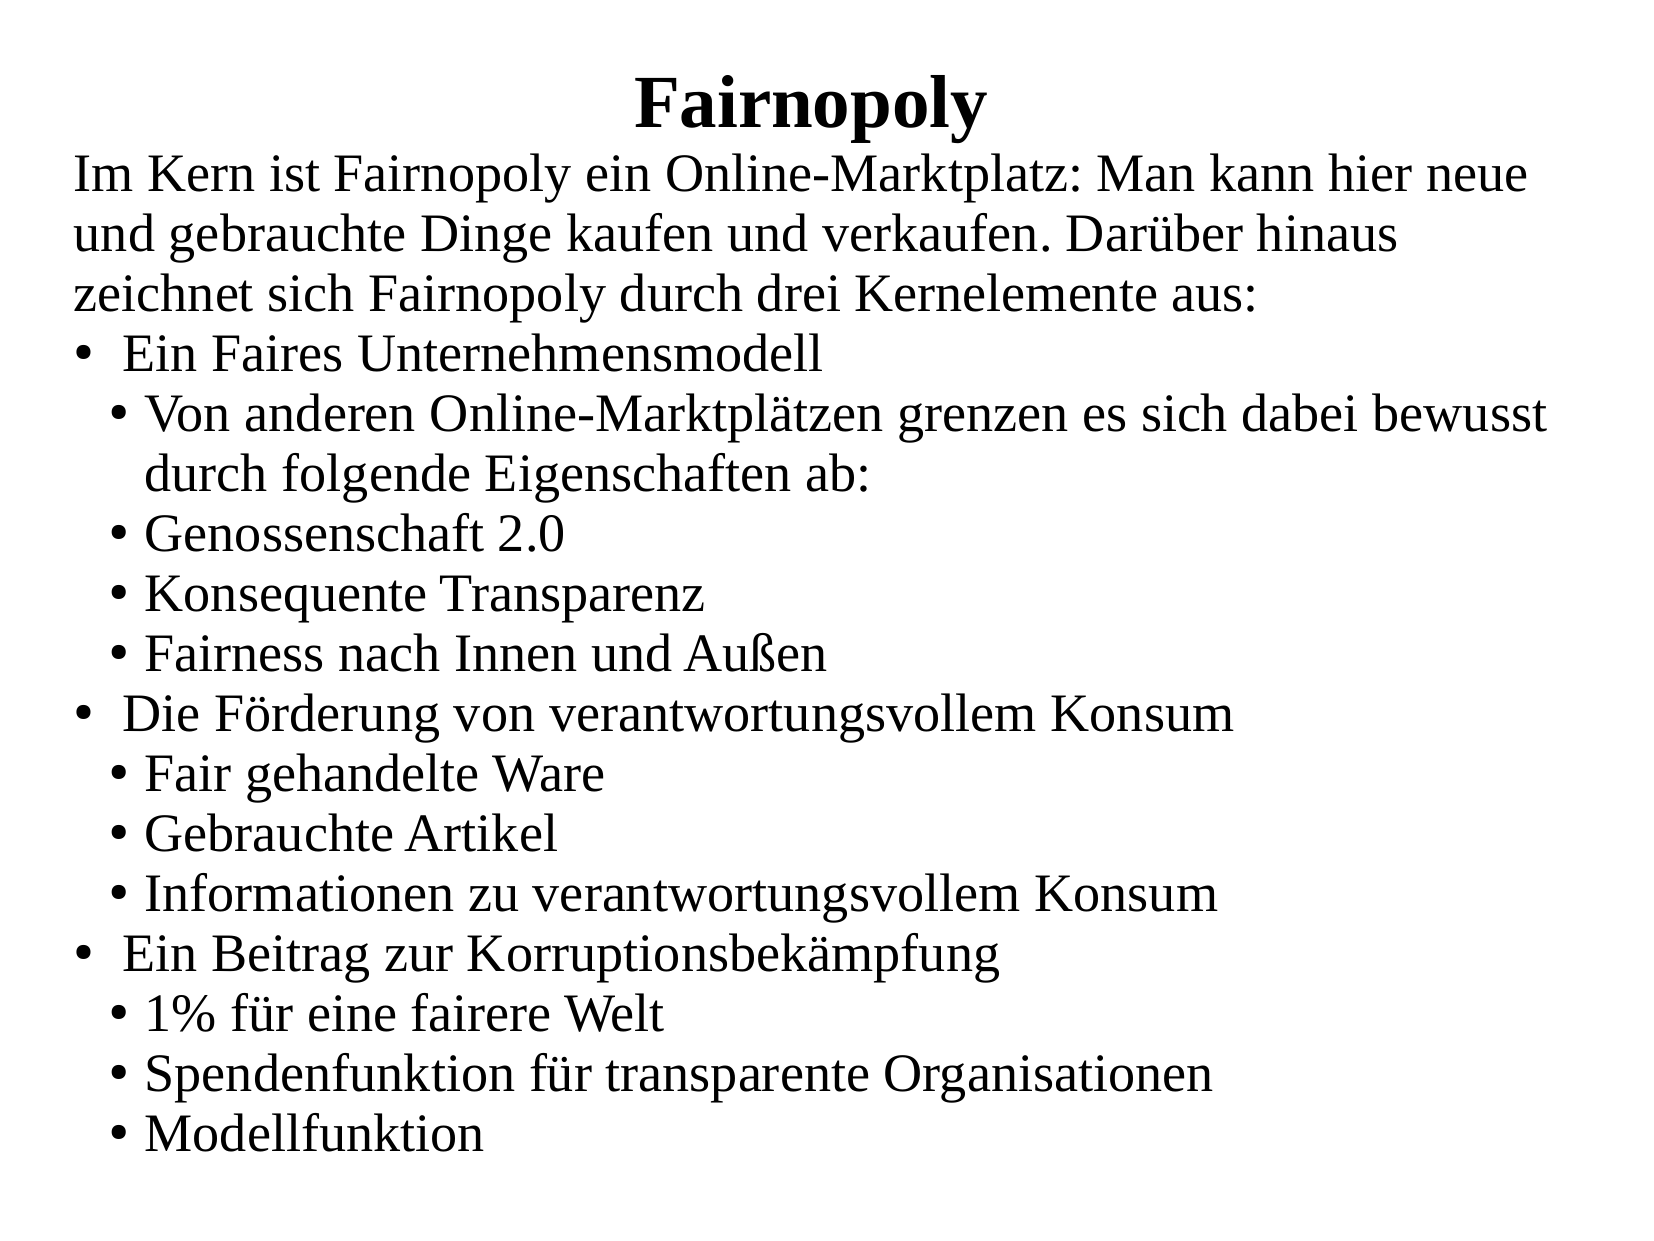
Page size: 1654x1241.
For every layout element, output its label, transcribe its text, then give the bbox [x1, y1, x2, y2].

text_box Fairnopoly Im Kern ist Fairnopoly ein Online-Marktplatz: Man kann hier neue und gebrauchte Dinge kaufen und verkaufen. Darüber hinaus zeichnet sich Fairnopoly durch drei Kernelemente aus: Ein Faires Unternehmensmodell Von anderen Online-Marktplätzen grenzen es sich dabei bewusst durch folgende Eigenschaften ab: Genossenschaft 2.0 Konsequente Transparenz Fairness nach Innen und Außen Die Förderung von verantwortungsvollem Konsum Fair gehandelte Ware Gebrauchte Artikel Informationen zu verantwortungsvollem Konsum Ein Beitrag zur Korruptionsbekämpfung 1% für eine fairere Welt Spendenfunktion für transparente Organisationen Modellfunktion [59, 53, 1595, 1171]
